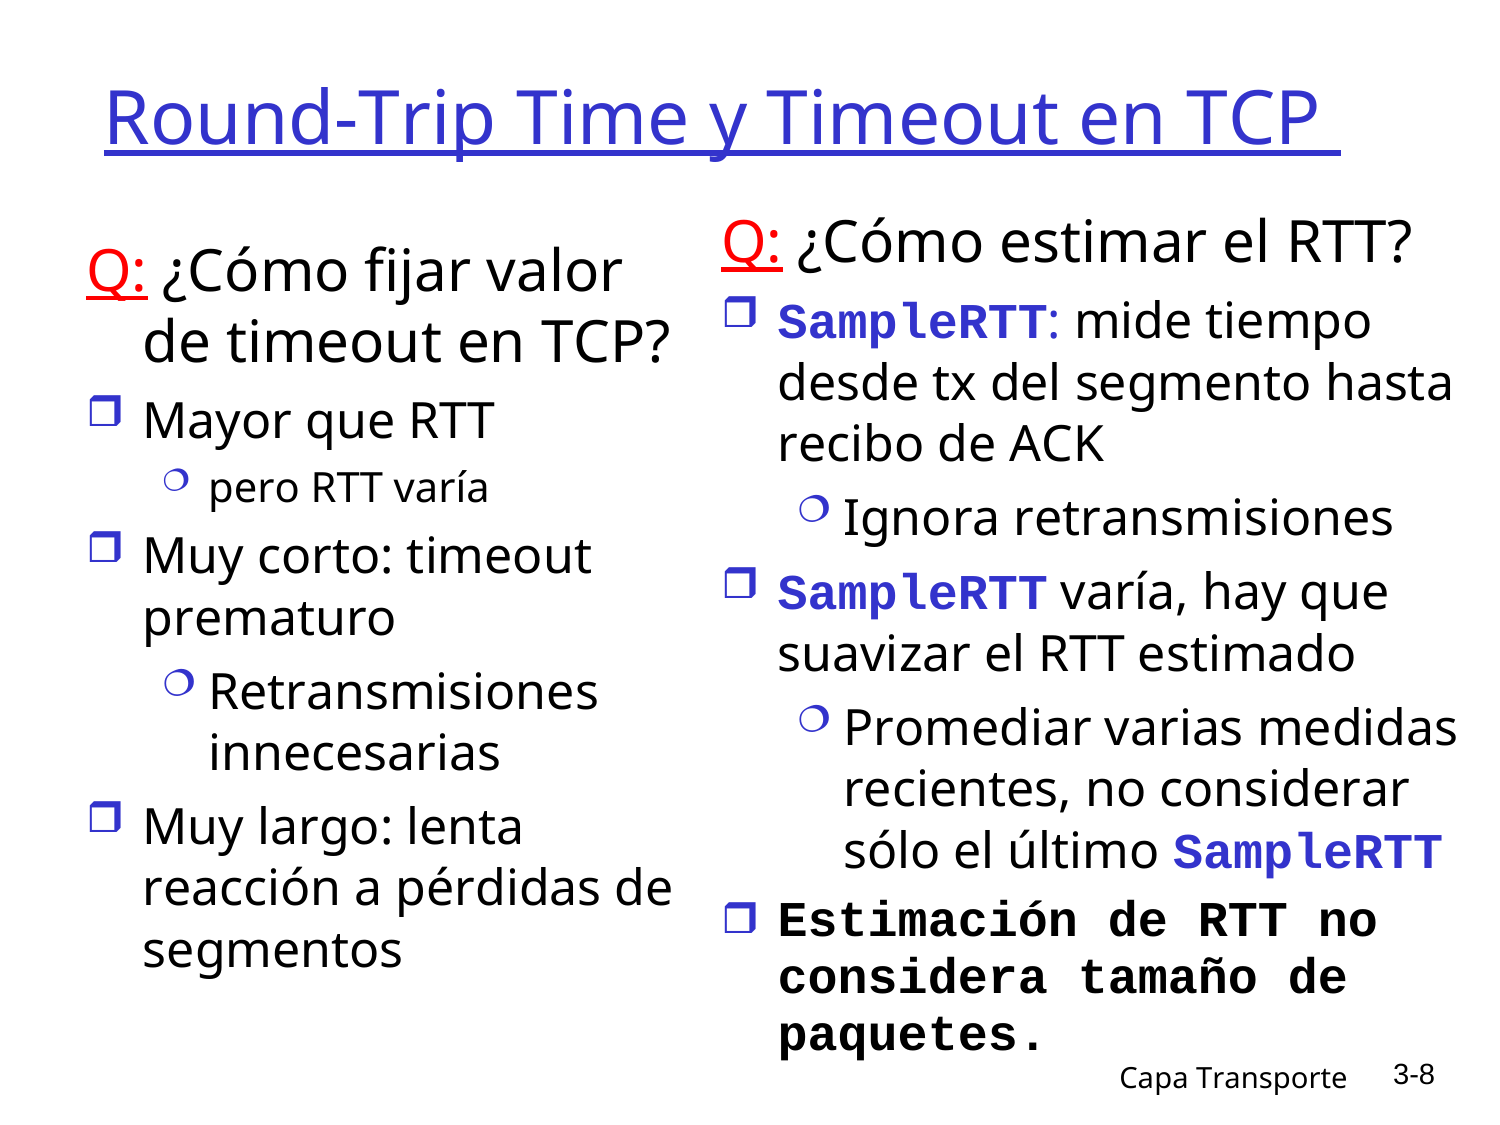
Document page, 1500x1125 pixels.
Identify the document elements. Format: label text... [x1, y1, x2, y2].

list Q: ¿Cómo estimar el RTT? SampleRTT: mide tiempo desde tx del segmento hasta recibo de ACK Ignora retransmisiones SampleRTT varía, hay que suavizar el RTT estimado Promediar varias medidas recientes, no considerar sólo el último SampleRTT Estimación de RTT no considera tamaño de paquetes. [706, 198, 1500, 1114]
list Q: ¿Cómo fijar valor de timeout en TCP? Mayor que RTT pero RTT varía Muy corto: timeout prematuro Retransmisiones innecesarias Muy largo: lenta reacción a pérdidas de segmentos [71, 226, 689, 990]
title Round-Trip Time y Timeout en TCP [89, 21, 1463, 210]
